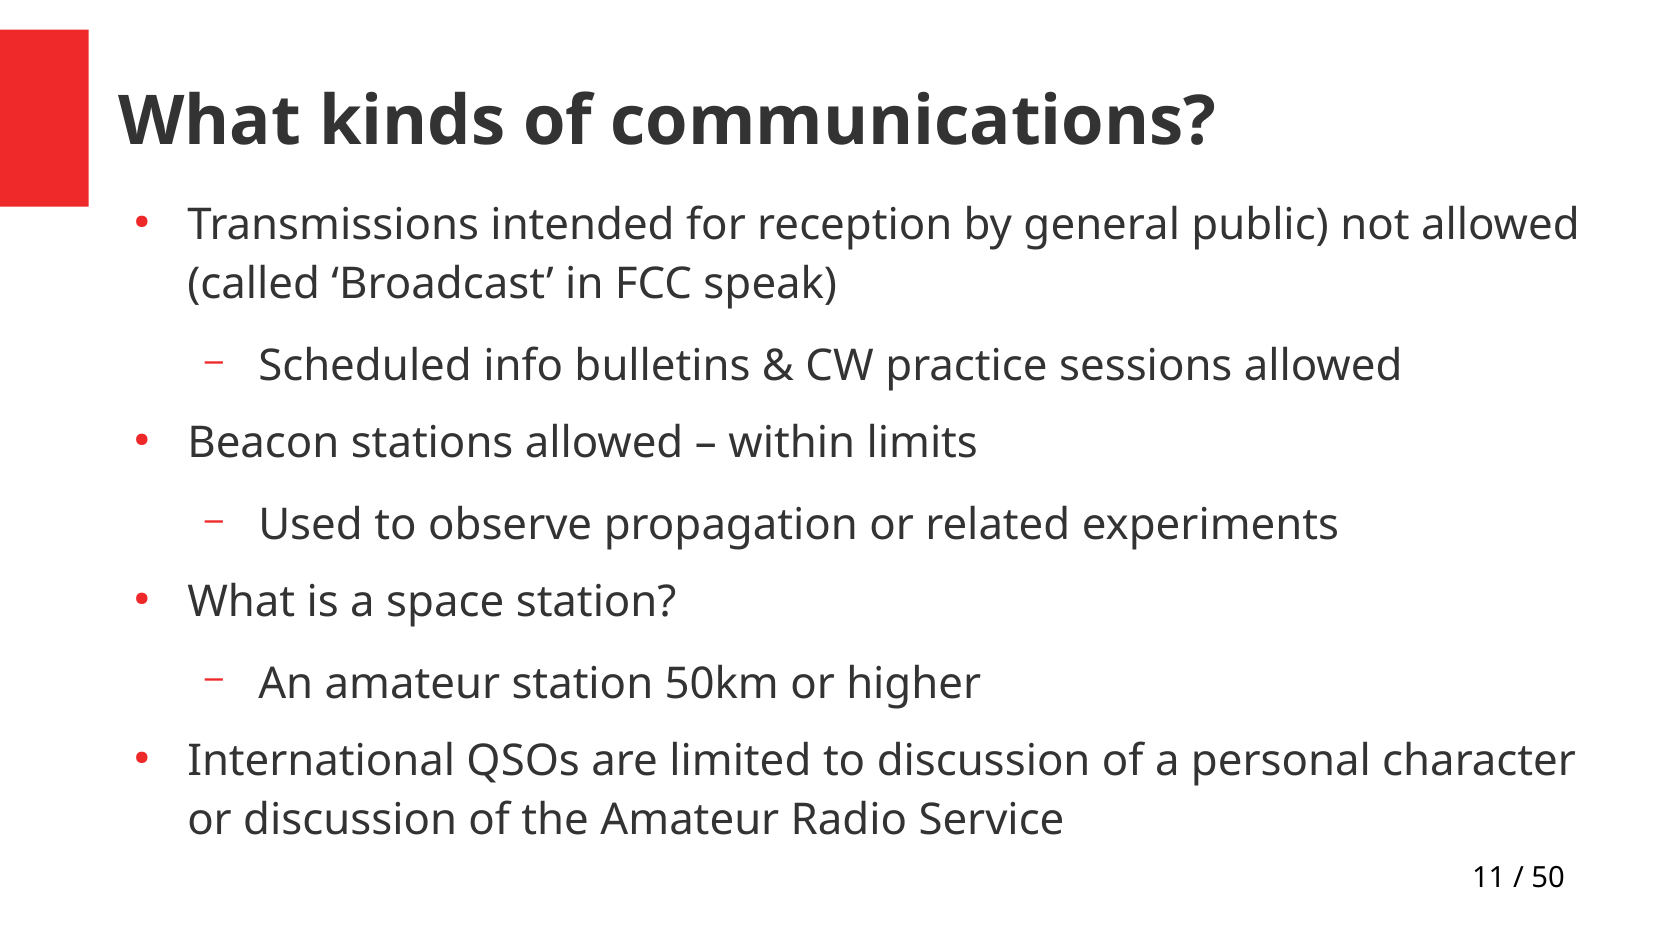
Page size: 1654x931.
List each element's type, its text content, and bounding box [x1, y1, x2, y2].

title What kinds of communications? [118, 29, 1595, 207]
list Transmissions intended for reception by general public) not allowed (called ‘Broadcast’ in FCC speak) Scheduled info bulletins & CW practice sessions allowed Beacon stations allowed – within limits Used to observe propagation or related experiments What is a space station? An amateur station 50km or higher International QSOs are limited to discussion of a personal character or discussion of the Amateur Radio Service [116, 192, 1593, 754]
